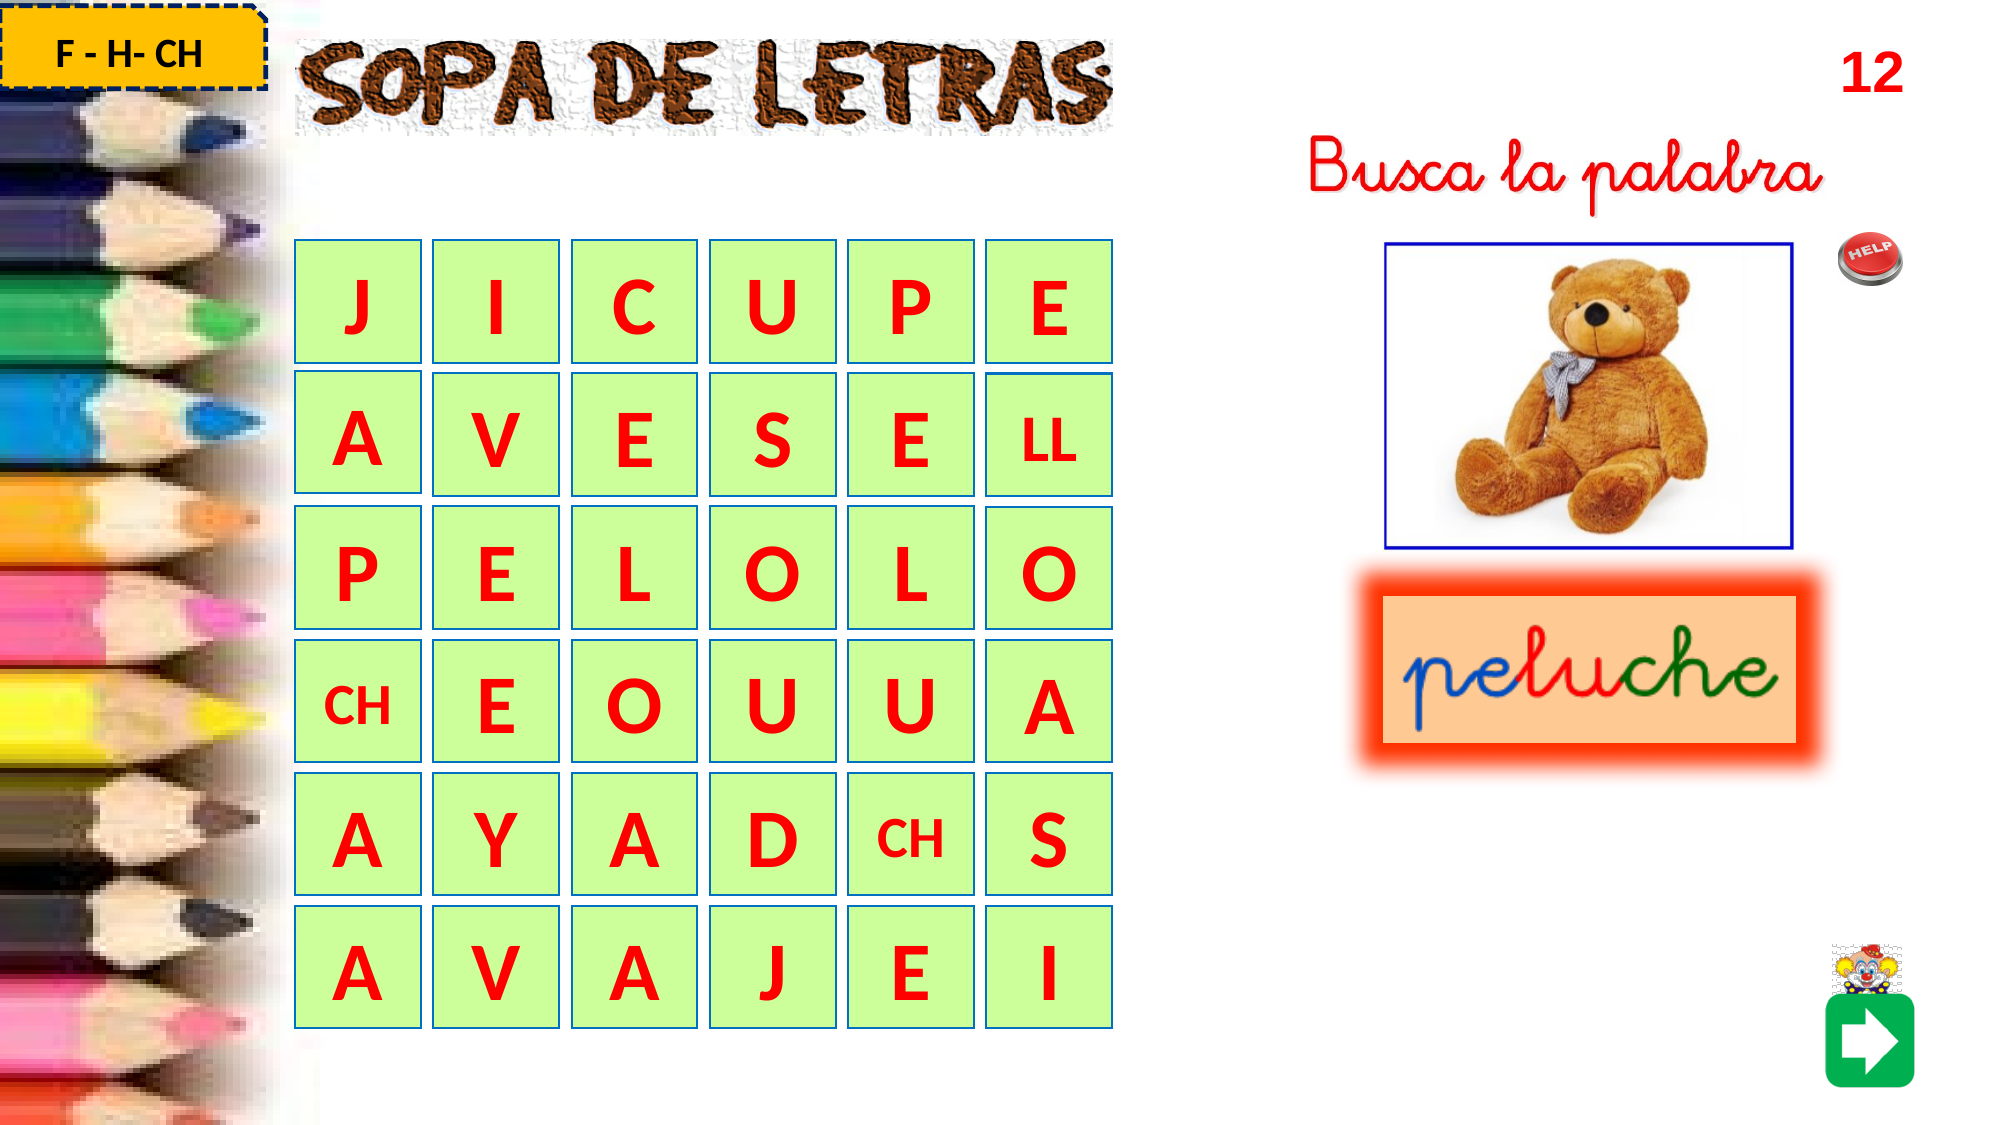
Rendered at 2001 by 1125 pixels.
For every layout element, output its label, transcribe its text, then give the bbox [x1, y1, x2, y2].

text_box E [571, 373, 698, 496]
text_box A [295, 370, 421, 494]
text_box O [571, 639, 698, 762]
text_box E [433, 506, 560, 629]
text_box E [986, 240, 1113, 363]
text_box J [295, 240, 421, 363]
text_box J [709, 905, 836, 1028]
text_box Y [433, 772, 560, 895]
text_box O [986, 506, 1113, 629]
picture [0, 0, 2001, 1125]
text_box I [986, 905, 1113, 1029]
text_box P [295, 506, 421, 629]
text_box S [986, 772, 1113, 895]
text_box E [433, 639, 560, 762]
text_box C [571, 240, 698, 363]
text_box U [848, 639, 974, 762]
text_box E [848, 905, 974, 1028]
text_box A [571, 772, 698, 895]
text_box U [709, 639, 836, 762]
text_box I [433, 240, 560, 363]
text_box CH [295, 639, 421, 762]
text_box U [709, 240, 836, 363]
text_box A [986, 639, 1113, 762]
text_box 12 [1825, 27, 1943, 112]
text_box A [295, 905, 421, 1028]
text_box D [709, 772, 836, 895]
text_box S [709, 373, 836, 496]
text_box O [709, 506, 836, 629]
text_box CH [848, 772, 974, 895]
text_box F - H- CH [0, 5, 266, 89]
text_box L [571, 506, 698, 629]
text_box V [433, 373, 560, 496]
text_box A [571, 905, 698, 1028]
text_box L [848, 506, 974, 629]
text_box LL [986, 373, 1113, 496]
text_box A [295, 772, 421, 895]
text_box E [848, 373, 974, 496]
text_box V [433, 905, 560, 1028]
